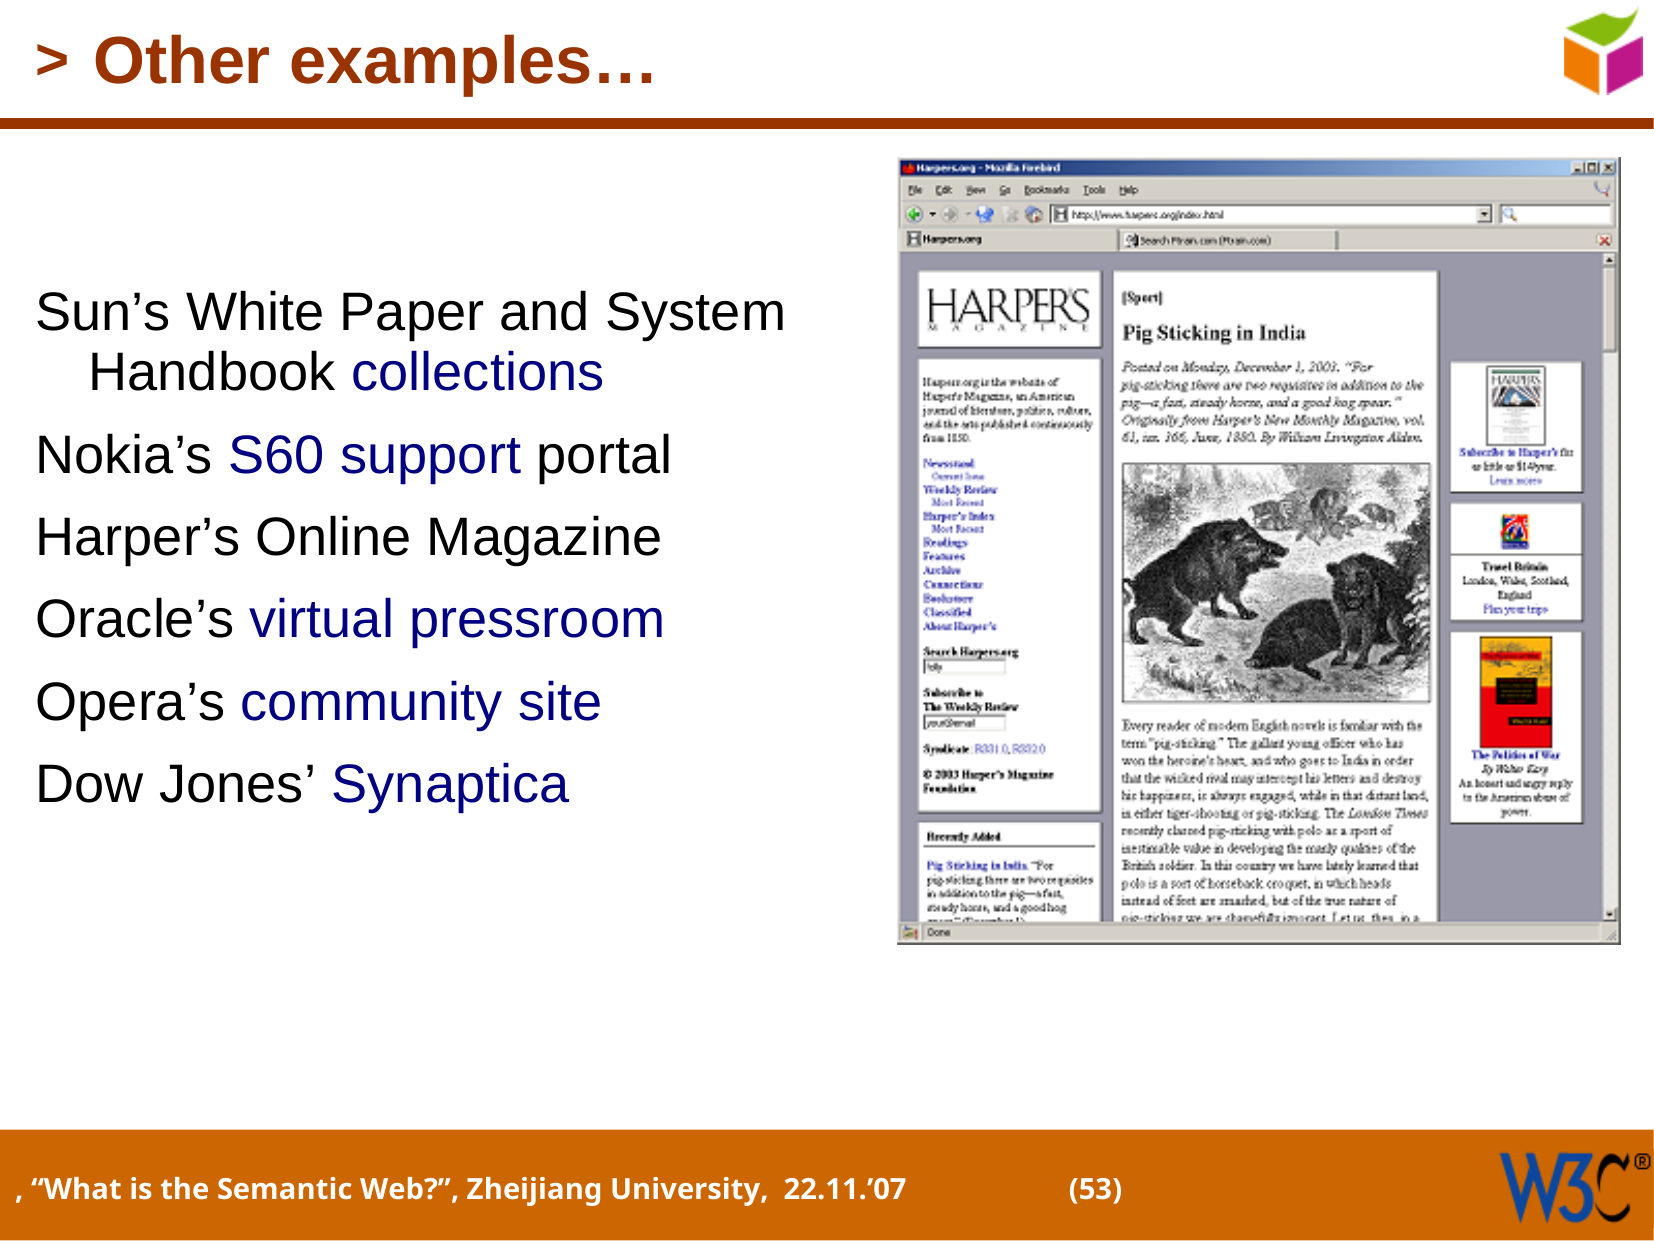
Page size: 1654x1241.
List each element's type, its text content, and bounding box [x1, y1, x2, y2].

picture [897, 157, 1621, 945]
title Other examples… [93, 7, 1493, 111]
picture [1495, 1149, 1654, 1228]
list Sun’s White Paper and System Handbook collections Nokia’s S60 support portal Harper’s Online Magazine Oracle’s virtual pressroom Opera’s community site Dow Jones’ Synaptica [17, 281, 875, 892]
picture [1564, 5, 1643, 95]
